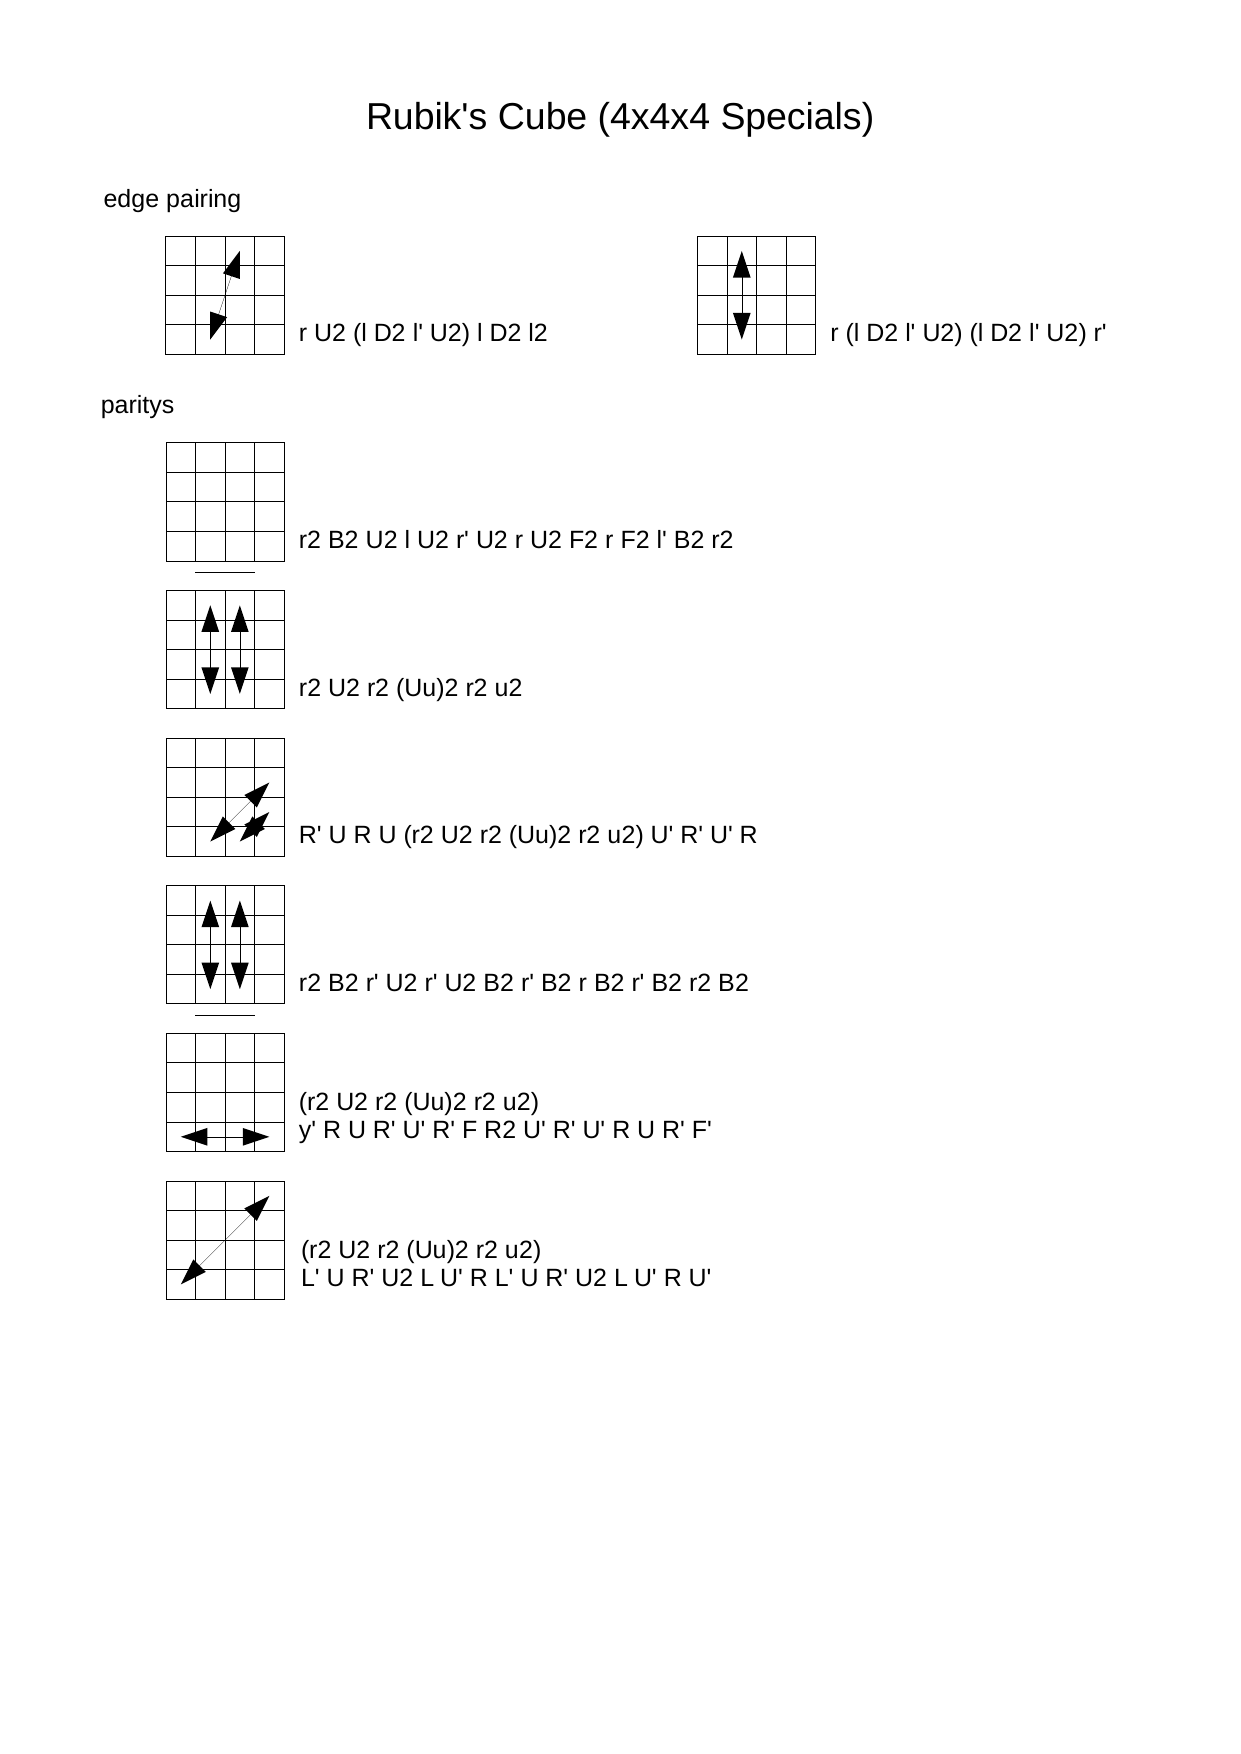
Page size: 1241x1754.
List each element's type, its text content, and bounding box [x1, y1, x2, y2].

text_box r2 U2 r2 (Uu)2 r2 u2 [284, 665, 538, 709]
text_box edge pairing [88, 177, 432, 237]
text_box r (l D2 l' U2) (l D2 l' U2) r' [815, 311, 1123, 355]
text_box (r2 U2 r2 (Uu)2 r2 u2) L' U R' U2 L U' R L' U R' U2 L U' R U' [286, 1228, 728, 1300]
text_box Rubik's Cube (4x4x4 Specials) [59, 88, 1182, 146]
text_box paritys [85, 383, 432, 478]
text_box r2 B2 r' U2 r' U2 B2 r' B2 r B2 r' B2 r2 B2 [284, 961, 766, 1004]
text_box (r2 U2 r2 (Uu)2 r2 u2) y' R U R' U' R' F R2 U' R' U' R U R' F' [284, 1080, 728, 1152]
text_box r U2 (l D2 l' U2) l D2 l2 [284, 311, 564, 355]
text_box r2 B2 U2 l U2 r' U2 r U2 F2 r F2 l' B2 r2 [284, 518, 750, 562]
text_box R' U R U (r2 U2 r2 (Uu)2 r2 u2) U' R' U' R [284, 813, 774, 857]
